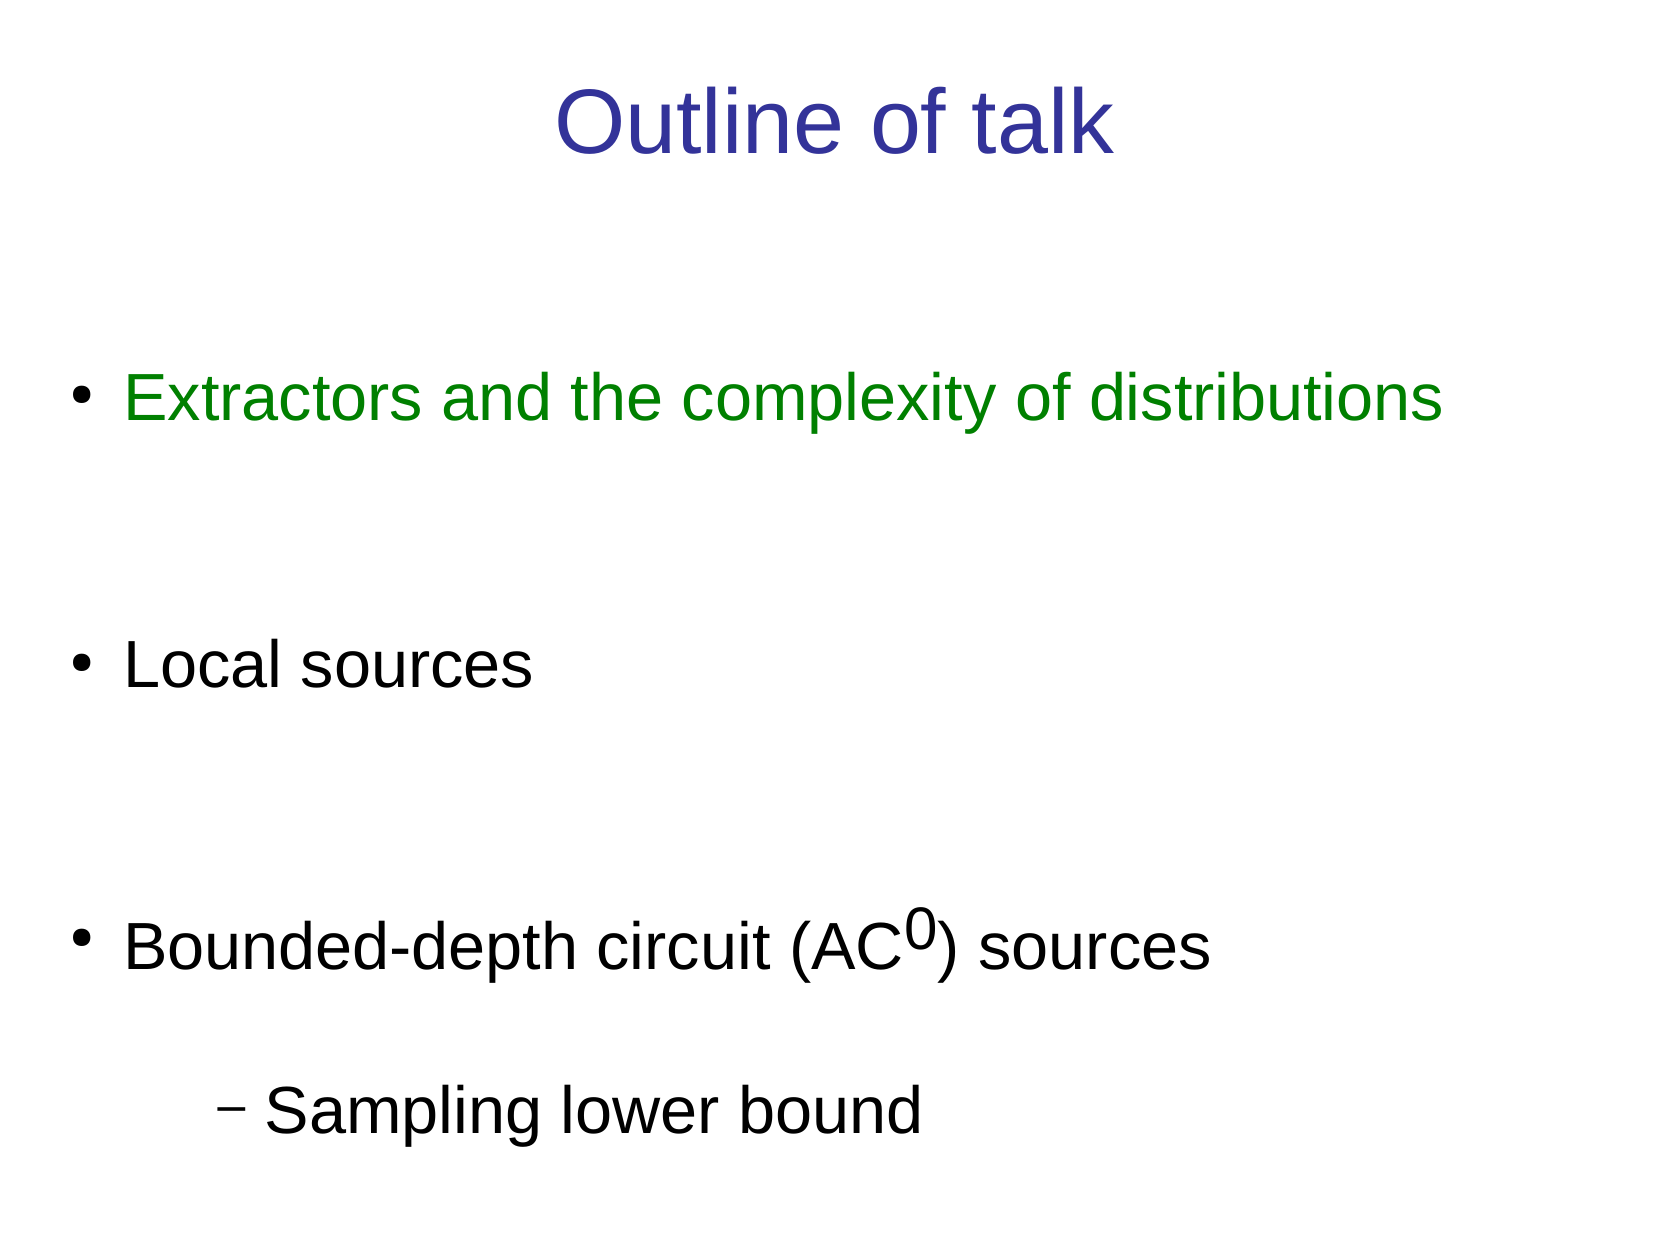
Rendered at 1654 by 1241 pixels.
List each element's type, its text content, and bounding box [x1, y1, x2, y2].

title Outline of talk [131, 18, 1538, 226]
list Extractors and the complexity of distributions Local sources Bounded-depth circuit (AC0) sources Sampling lower bound [37, 262, 1613, 1201]
